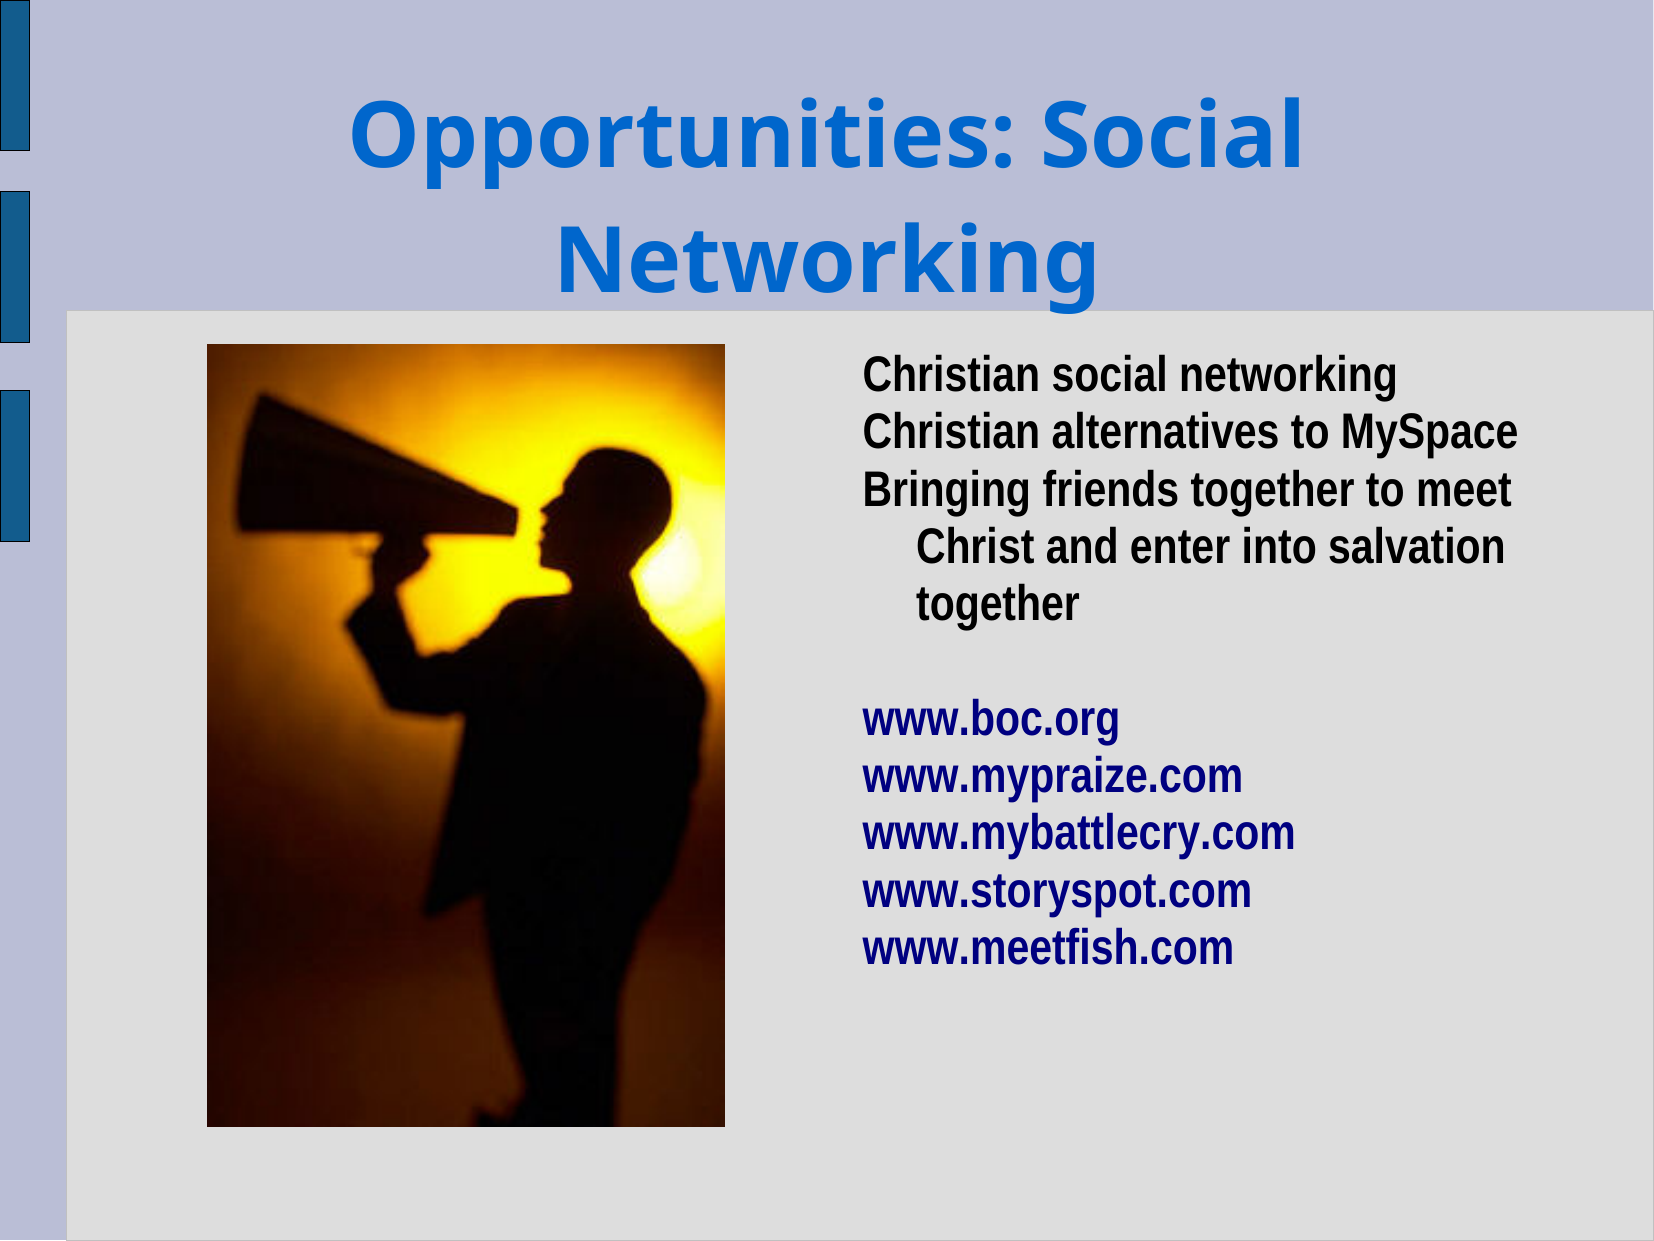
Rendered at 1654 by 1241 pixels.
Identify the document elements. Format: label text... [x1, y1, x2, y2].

title Opportunities: Social Networking [121, 91, 1534, 299]
picture [207, 344, 725, 1127]
list Christian social networking Christian alternatives to MySpace Bringing friends together to meet Christ and enter into salvation together www.boc.org www.mypraize.com www.mybattlecry.com www.storyspot.com www.meetfish.com [845, 344, 1535, 1127]
